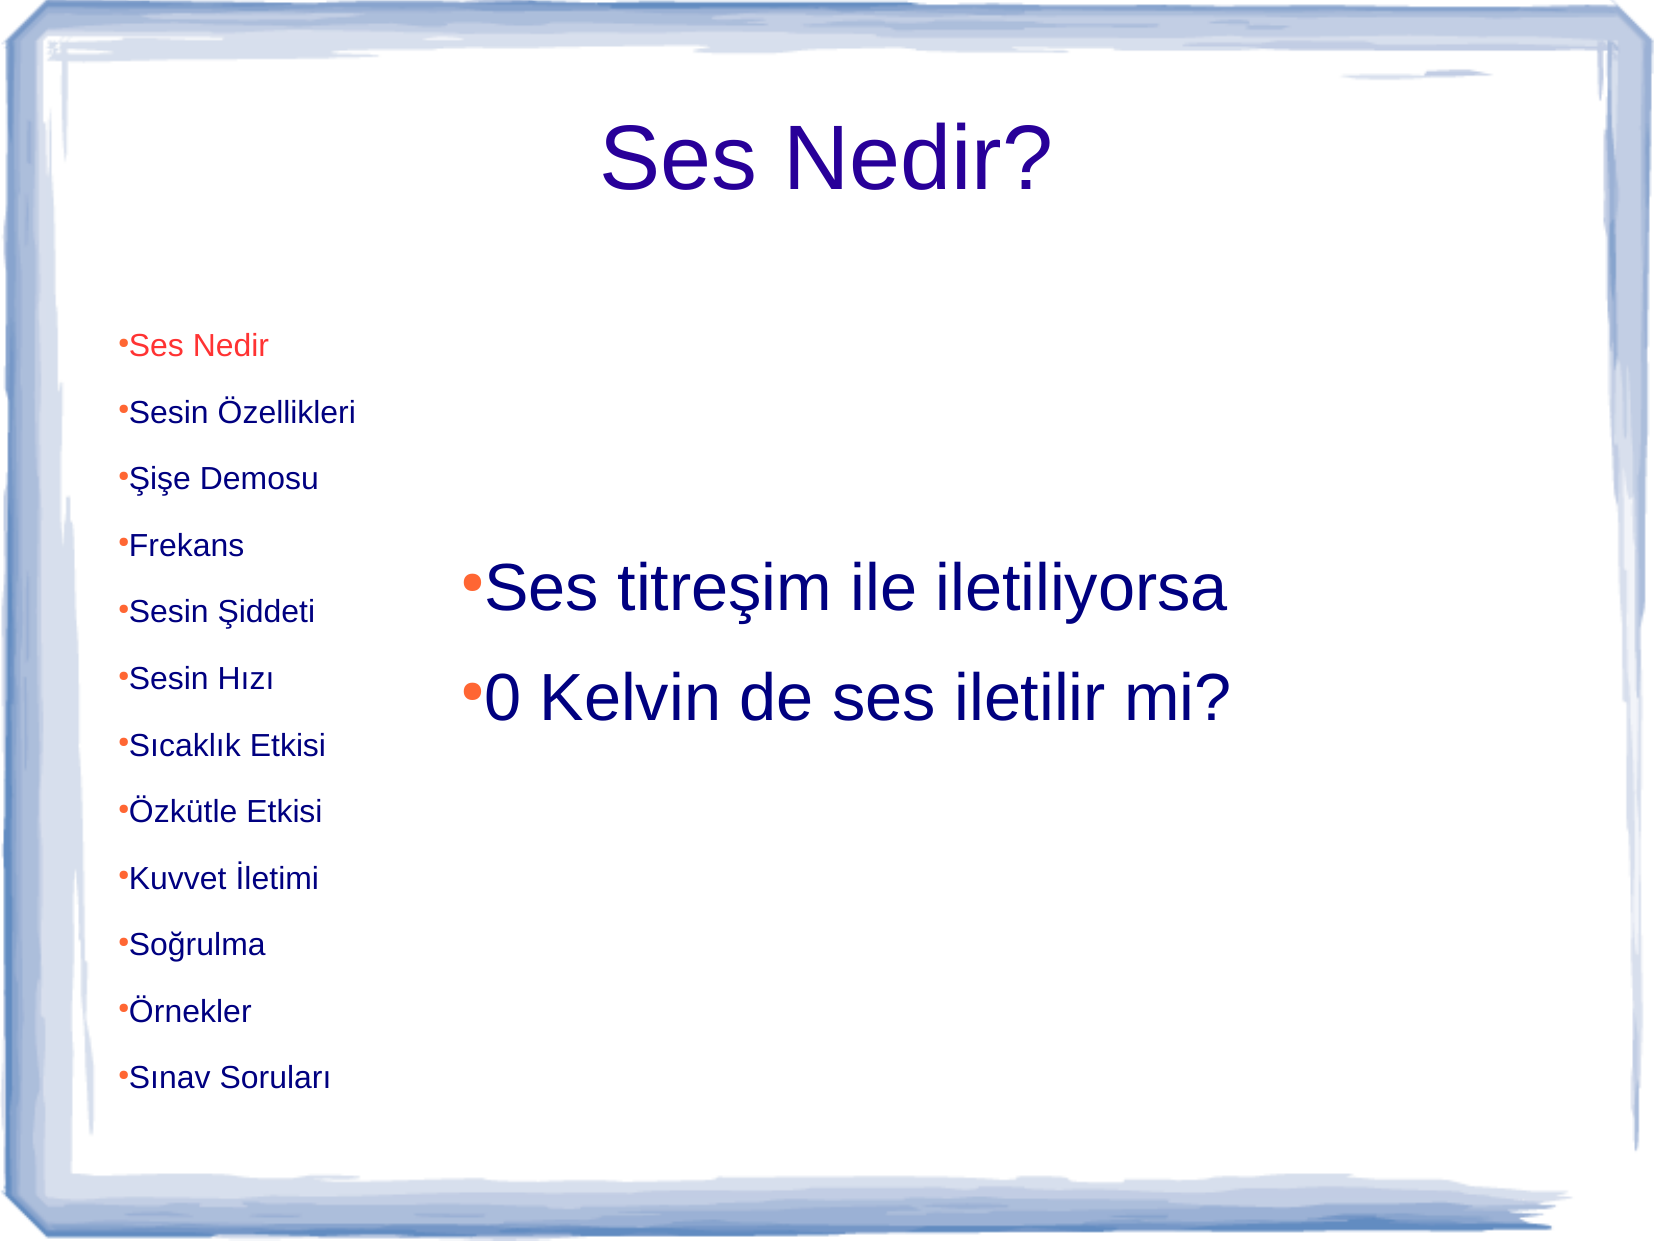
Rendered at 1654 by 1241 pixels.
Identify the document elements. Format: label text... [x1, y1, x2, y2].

list Ses Nedir Sesin Özellikleri Şişe Demosu Frekans Sesin Şiddeti Sesin Hızı Sıcaklık Etkisi Özkütle Etkisi Kuvvet İletimi Soğrulma Örnekler Sınav Soruları [118, 324, 438, 1097]
list Ses titreşim ile iletiliyorsa 0 Kelvin de ses iletilir mi? [460, 324, 1572, 1004]
title Ses Nedir? [82, 49, 1571, 257]
